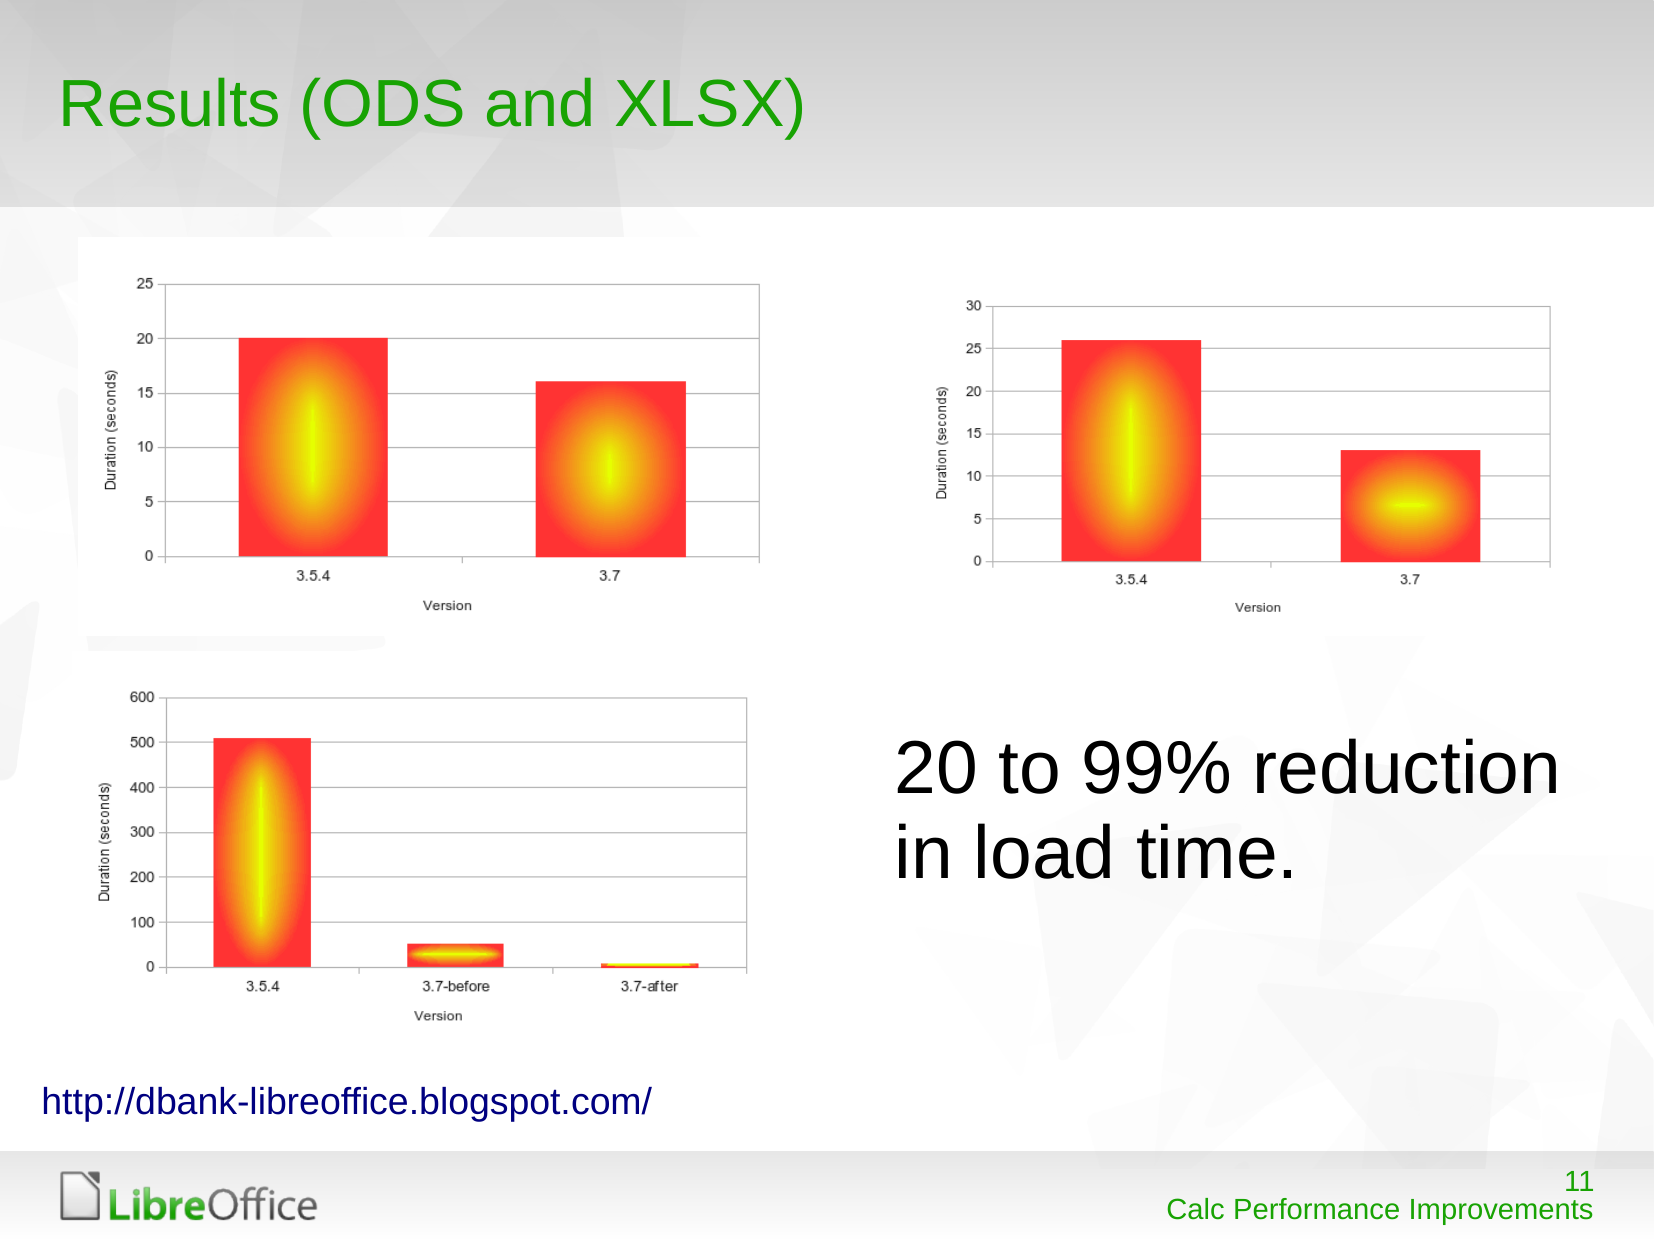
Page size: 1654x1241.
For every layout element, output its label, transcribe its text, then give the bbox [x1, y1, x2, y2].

title Results (ODS and XLSX) [59, 29, 1595, 178]
text_box http://dbank-libreoffice.blogspot.com/ [26, 1073, 668, 1130]
picture [0, 0, 787, 1046]
text_box 20 to 99% reduction in load time. [879, 718, 1585, 902]
picture [911, 262, 1654, 1169]
picture [41, 1152, 337, 1240]
